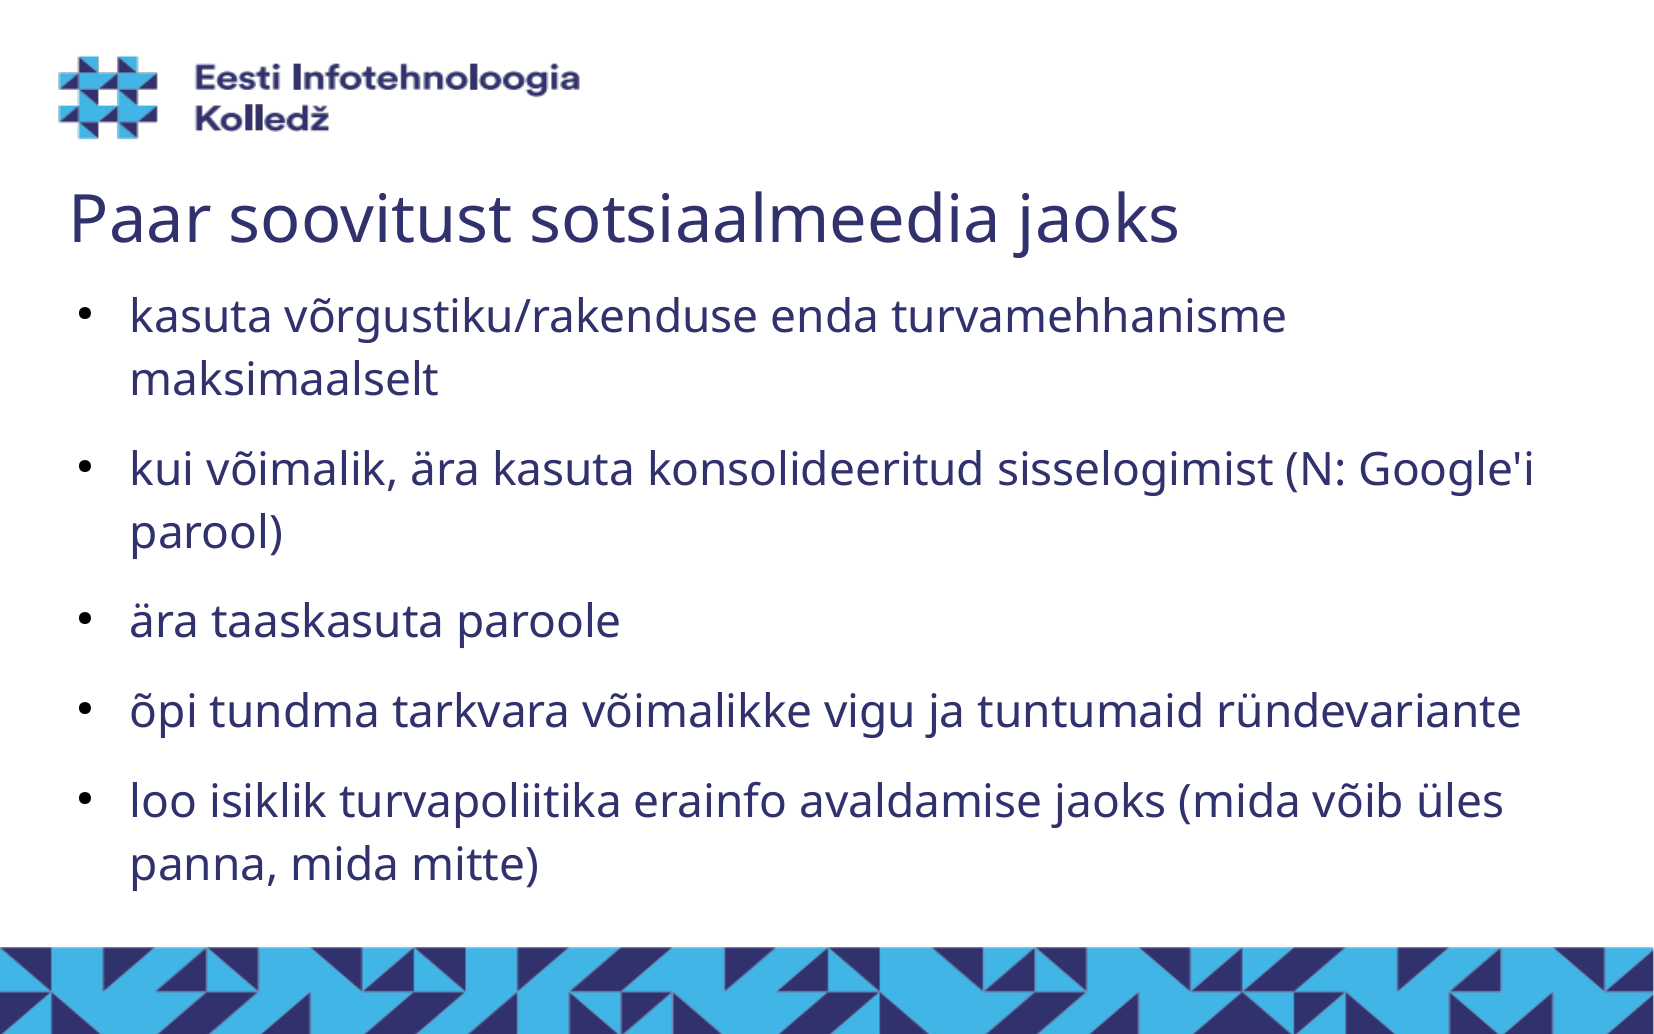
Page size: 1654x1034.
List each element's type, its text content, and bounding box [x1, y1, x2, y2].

list kasuta võrgustiku/rakenduse enda turvamehhanisme maksimaalselt kui võimalik, ära kasuta konsolideeritud sisselogimist (N: Google'i parool) ära taaskasuta paroole õpi tundma tarkvara võimalikke vigu ja tuntumaid ründevariante loo isiklik turvapoliitika erainfo avaldamise jaoks (mida võib üles panna, mida mitte) [59, 283, 1595, 936]
title Paar soovitust sotsiaalmeedia jaoks [68, 147, 1536, 283]
